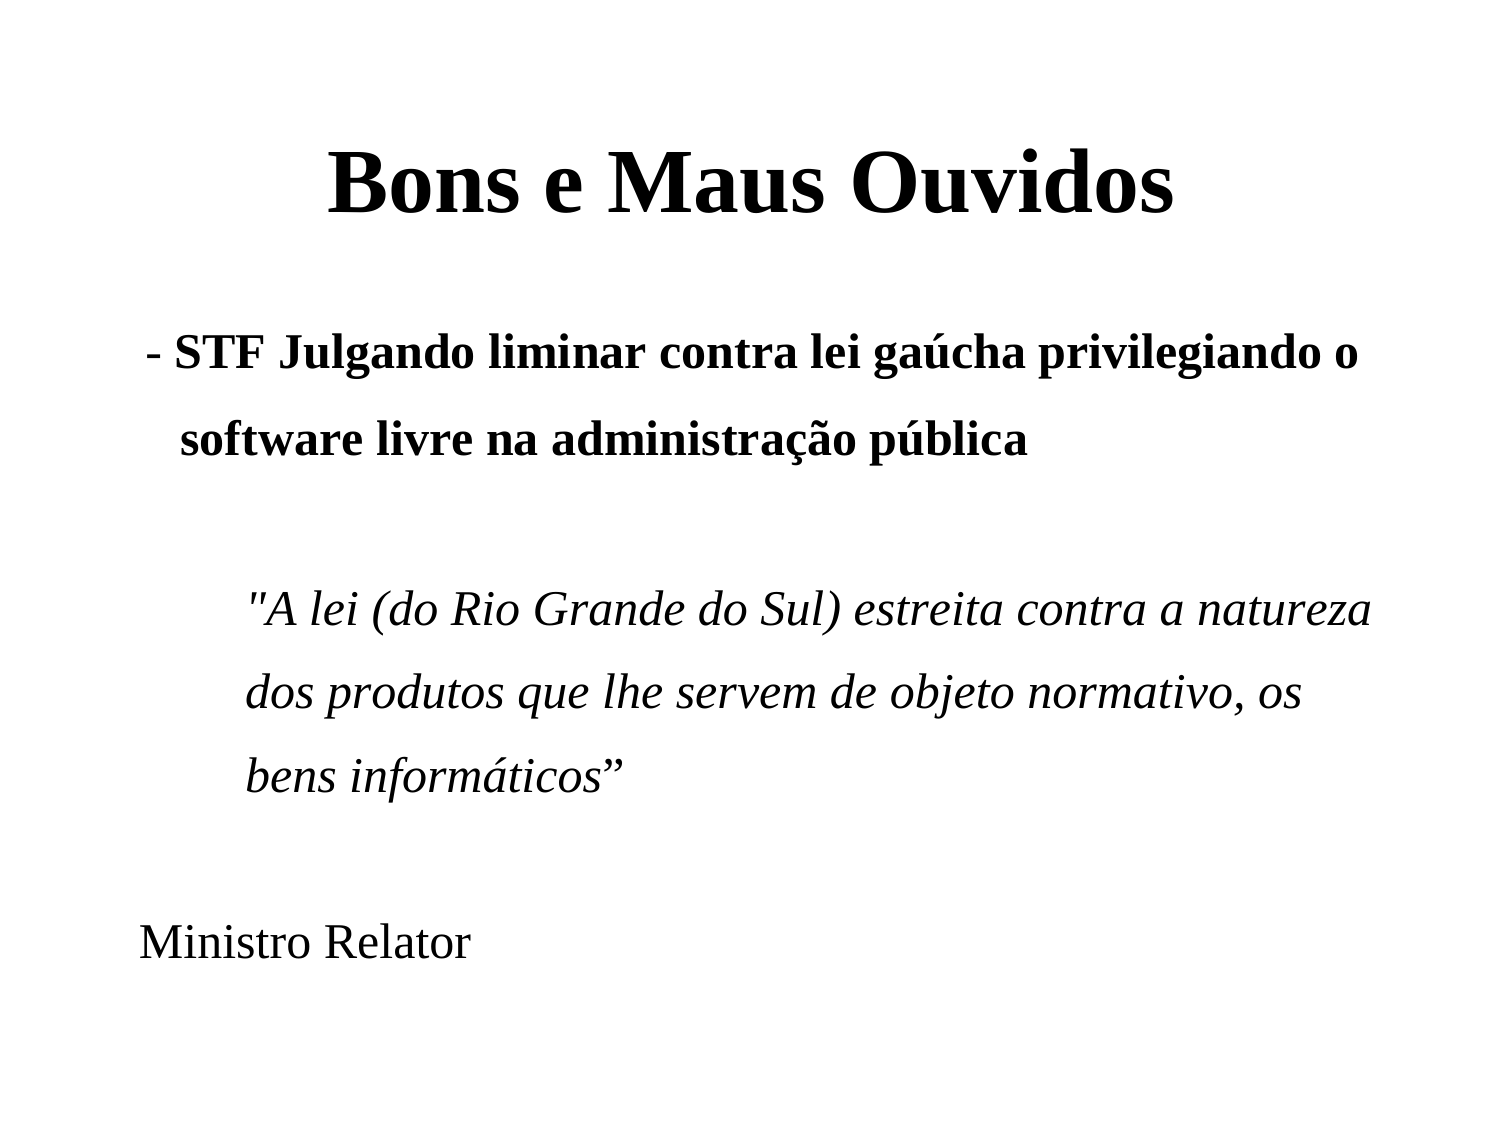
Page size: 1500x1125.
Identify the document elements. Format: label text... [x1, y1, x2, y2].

text_box - STF Julgando liminar contra lei gaúcha privilegiando o software livre na administração pública "A lei (do Rio Grande do Sul) estreita contra a natureza dos produtos que lhe servem de objeto normativo, os bens informáticos” Ministro Relator [123, 283, 1400, 978]
title Bons e Maus Ouvidos [87, 52, 1416, 306]
